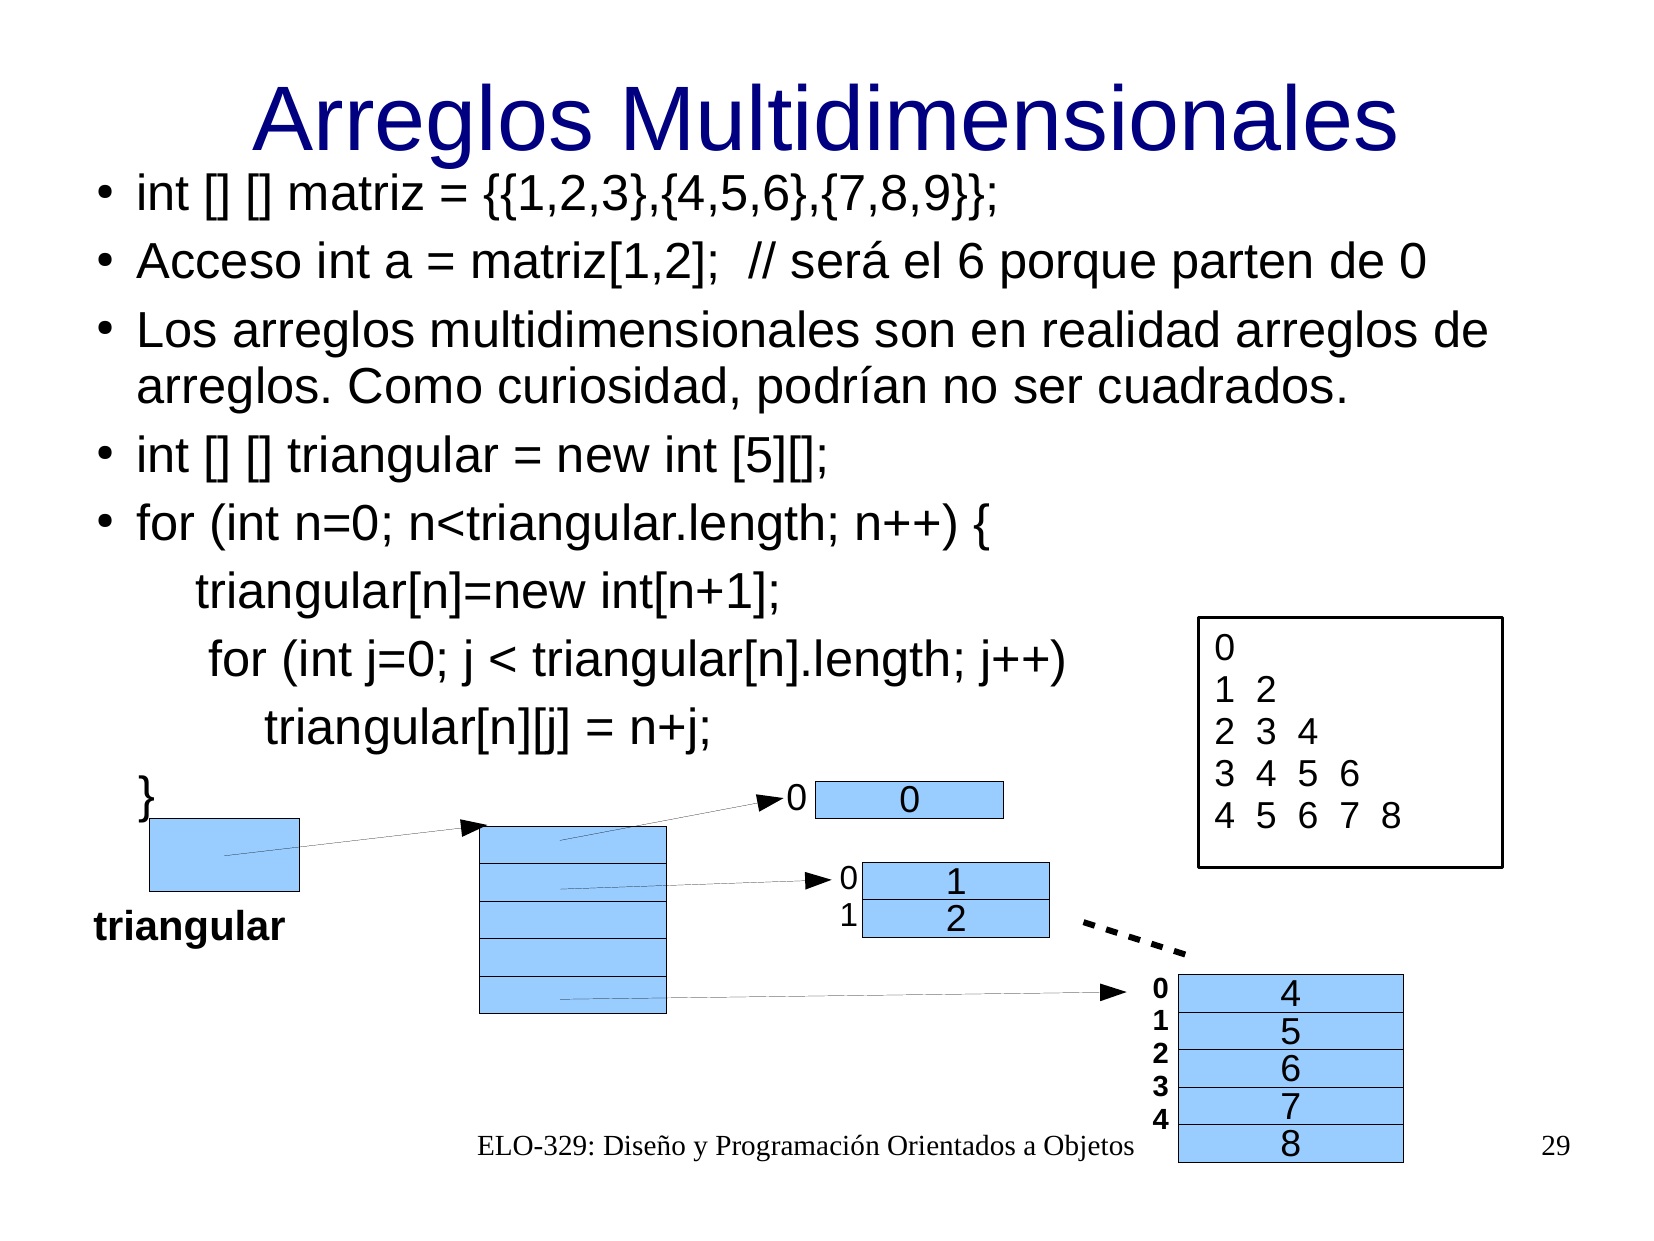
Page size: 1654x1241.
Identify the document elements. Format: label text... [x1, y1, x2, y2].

text_box 0 1 2 3 4 [1137, 964, 1196, 1168]
text_box 2 [883, 899, 1050, 938]
text_box 8 [1196, 1124, 1404, 1163]
text_box 5 [1196, 1012, 1404, 1050]
text_box 0 1 [824, 851, 883, 950]
text_box triangular [78, 895, 338, 964]
text_box [479, 826, 667, 1014]
text_box 4 [1196, 974, 1404, 1012]
text_box 0 [830, 781, 1004, 819]
text_box 0 [771, 769, 830, 831]
text_box 7 [1196, 1087, 1404, 1124]
text_box 0 1 2 2 3 4 3 4 5 6 4 5 6 7 8 [1198, 617, 1503, 868]
list int [] [] matriz = {{1,2,3},{4,5,6},{7,8,9}}; Acceso int a = matriz[1,2]; // será el 6 porque parten de 0 Los arreglos multidimensionales son en realidad arreglos de arreglos. Como curiosidad, podrían no ser cuadrados. int [] [] triangular = new int [5][]; for (int n=0; n<triangular.length; n++) { triangular[n]=new int[n+1]; for (int j=0; j < triangular[n].length; j++) triangular[n][j] = n+j; } [82, 164, 1571, 827]
text_box 1 [883, 862, 1050, 899]
text_box 6 [1196, 1050, 1404, 1087]
text_box [149, 818, 300, 892]
title Arreglos Multidimensionales [82, 49, 1571, 164]
